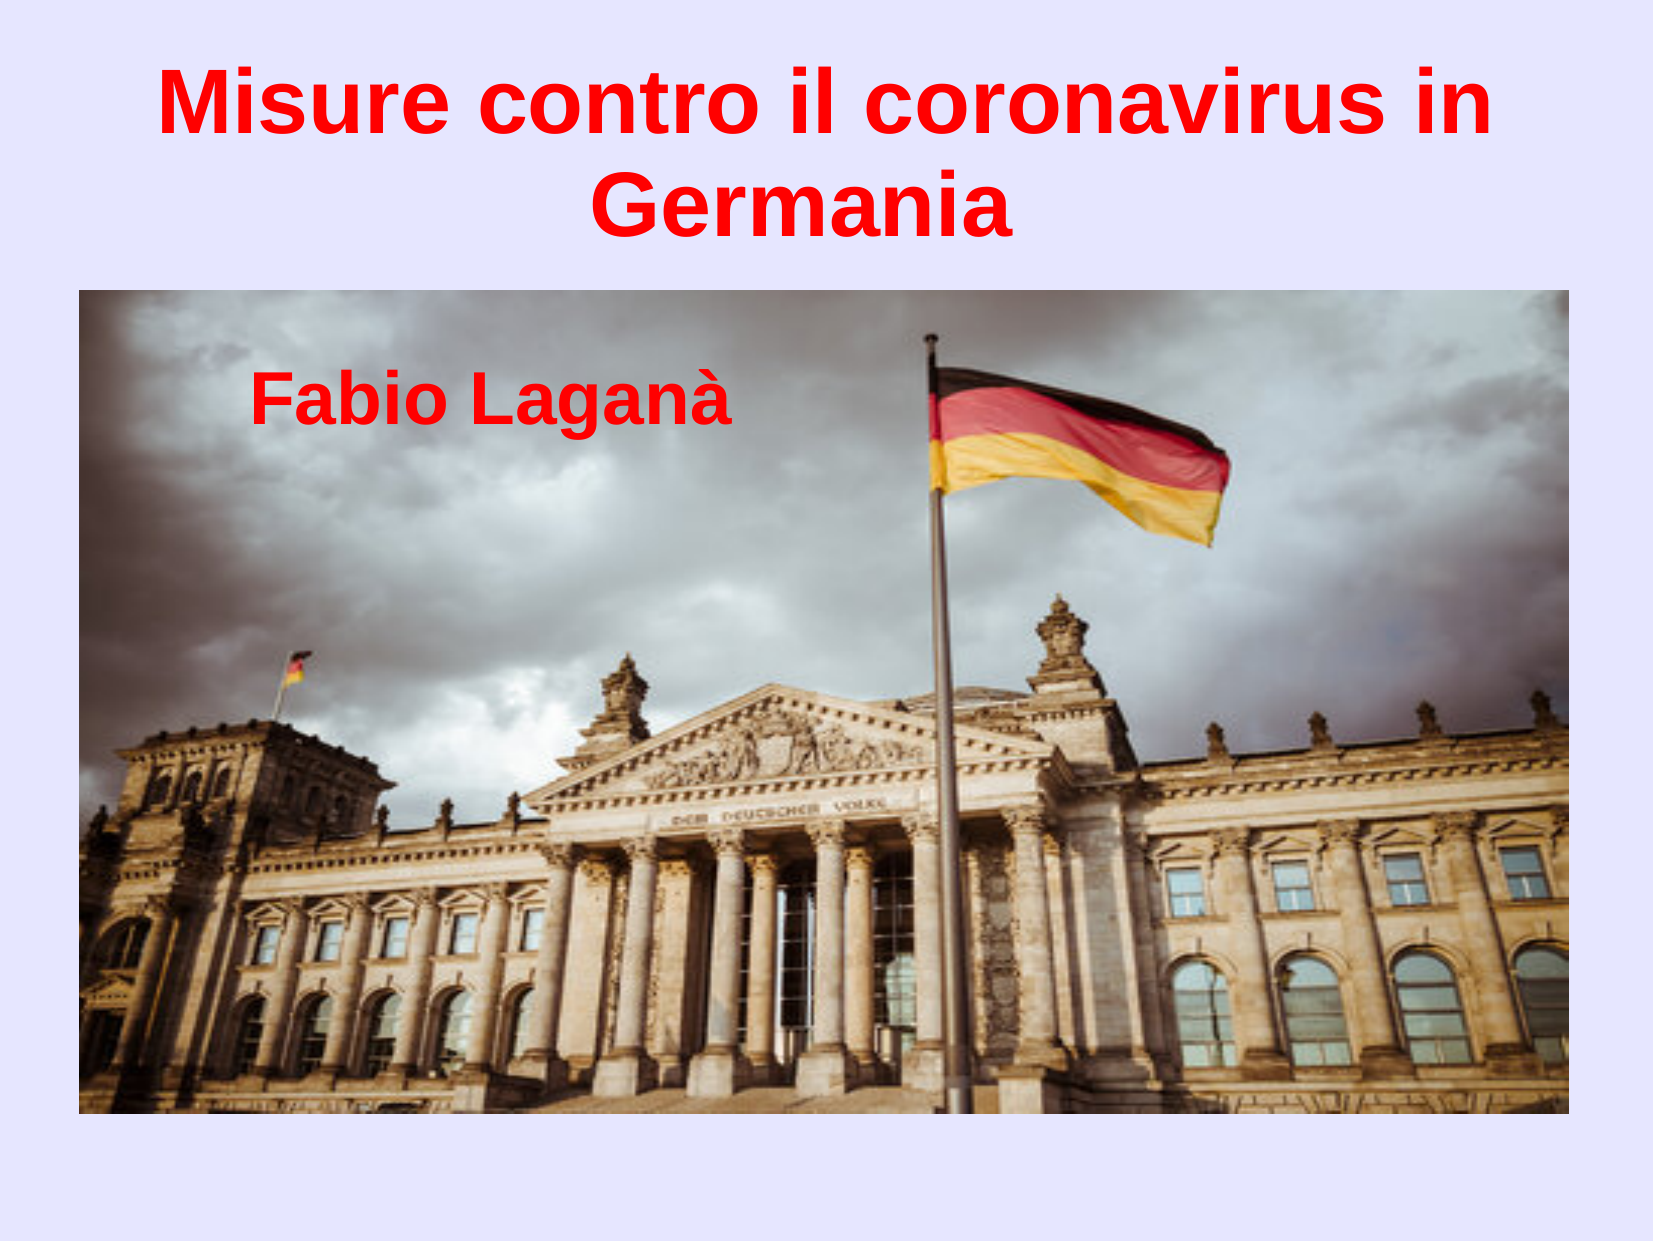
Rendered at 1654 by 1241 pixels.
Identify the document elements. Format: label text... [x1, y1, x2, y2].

title Misure contro il coronavirus in Germania [82, 49, 1571, 257]
picture [79, 290, 1569, 1114]
text_box Fabio Laganà [150, 347, 832, 451]
